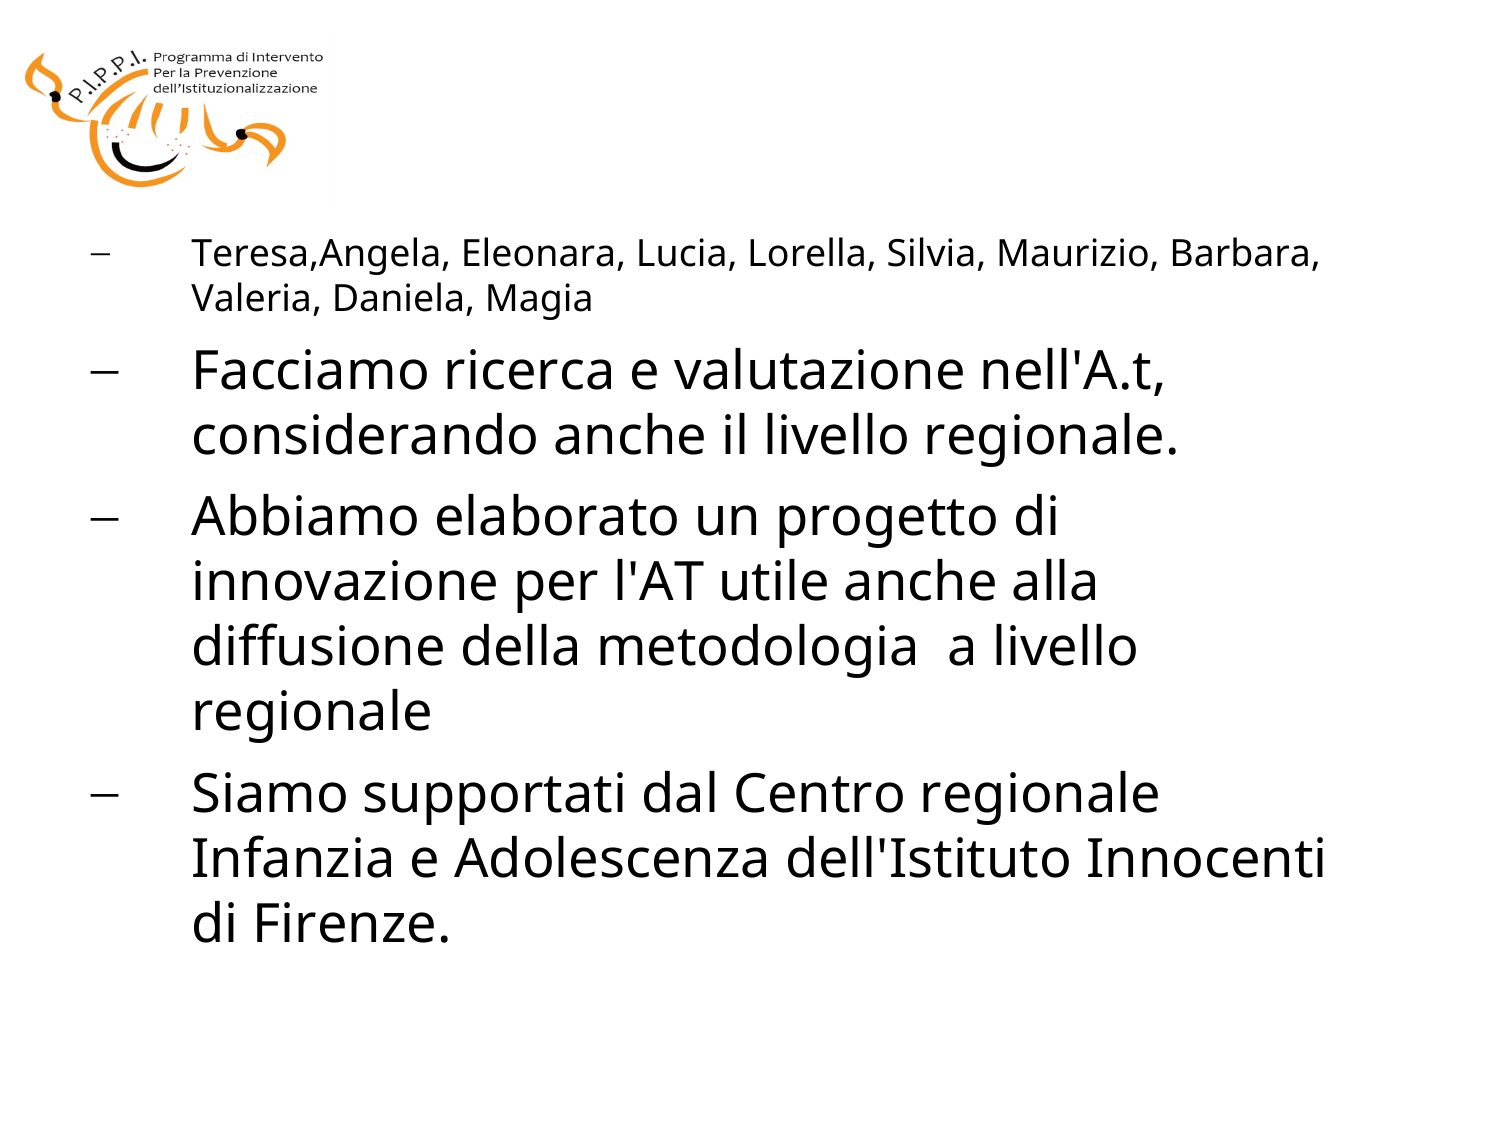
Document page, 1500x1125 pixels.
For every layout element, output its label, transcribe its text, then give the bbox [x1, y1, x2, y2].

text_box Teresa,Angela, Eleonara, Lucia, Lorella, Silvia, Maurizio, Barbara, Valeria, Daniela, Magia Facciamo ricerca e valutazione nell'A.t, considerando anche il livello regionale. Abbiamo elaborato un progetto di innovazione per l'AT utile anche alla diffusione della metodologia a livello regionale Siamo supportati dal Centro regionale Infanzia e Adolescenza dell'Istituto Innocenti di Firenze. [0, 21, 1349, 1019]
picture [17, 30, 331, 213]
